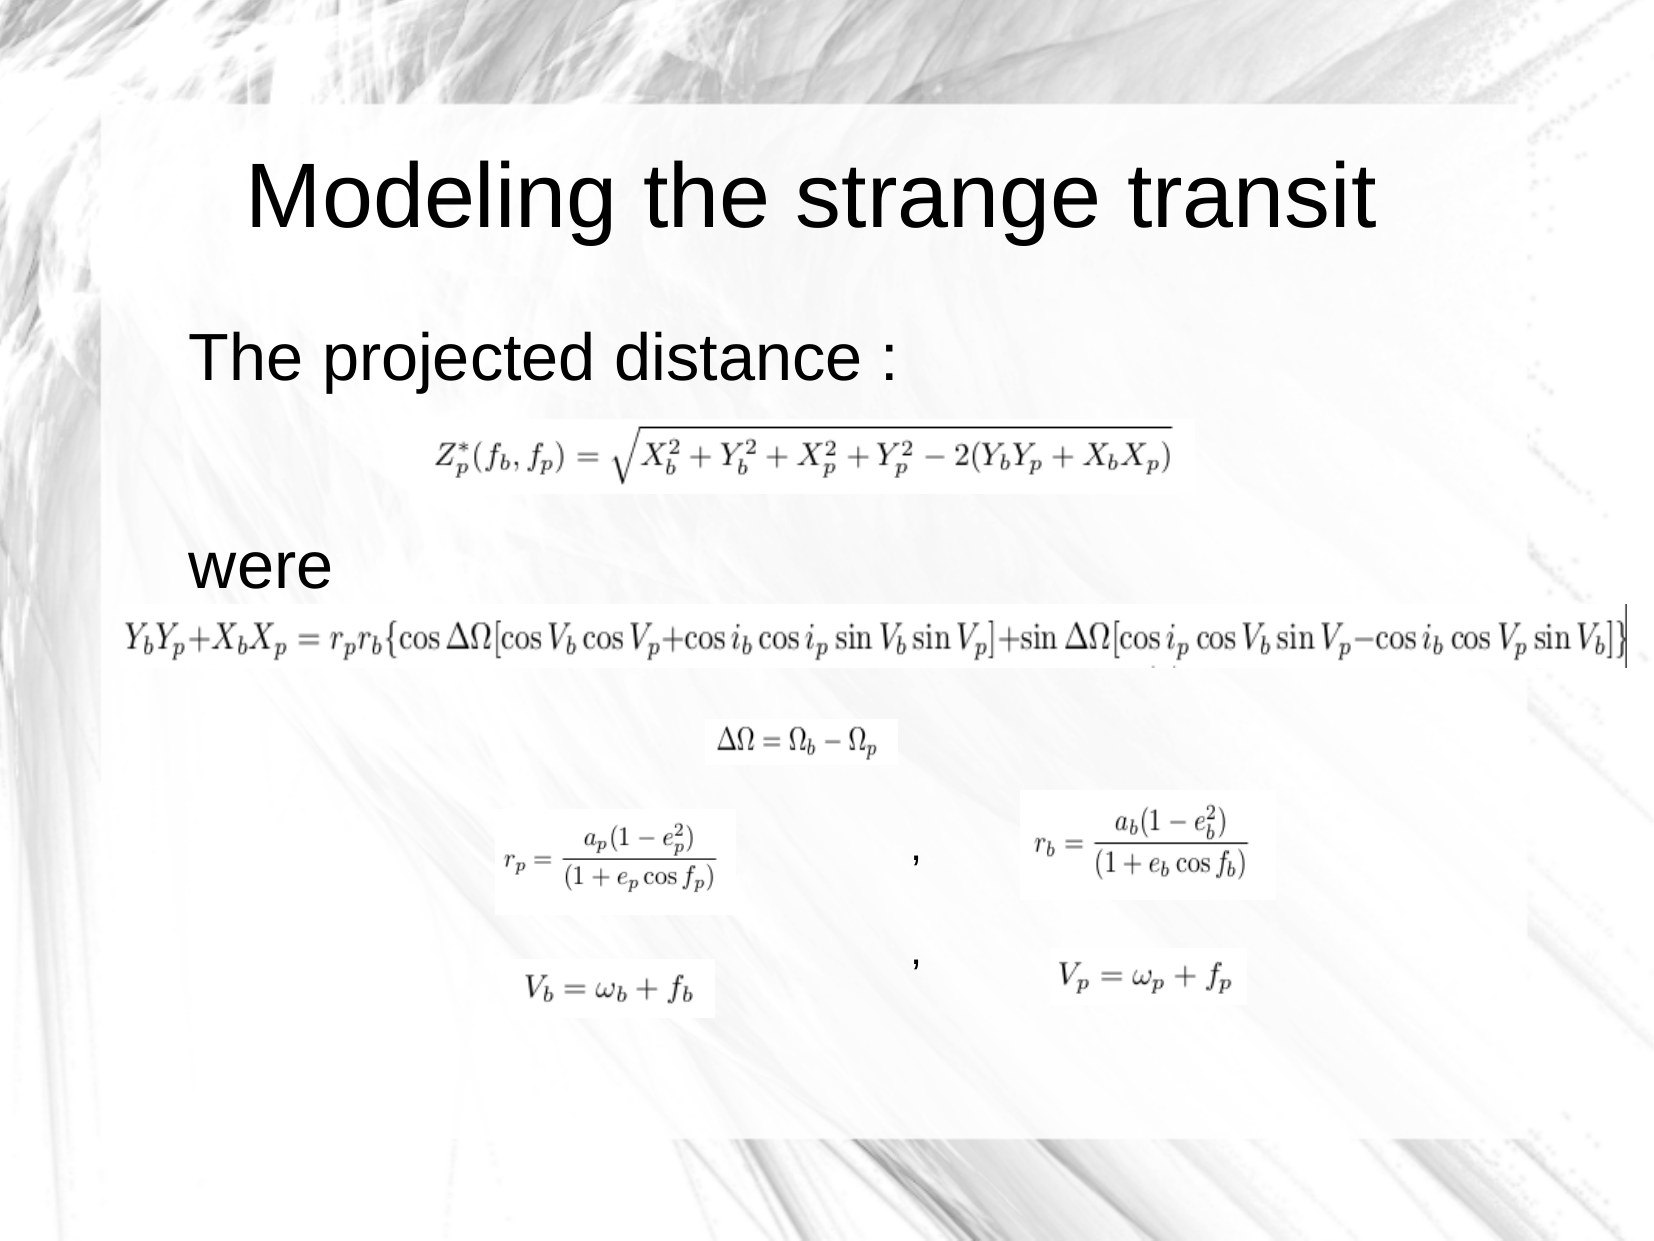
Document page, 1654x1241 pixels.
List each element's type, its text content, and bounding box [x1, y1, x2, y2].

list The projected distance : were [118, 319, 1571, 648]
list , , [118, 695, 1571, 1024]
title Modeling the strange transit [118, 112, 1506, 281]
picture [0, 0, 1654, 1241]
